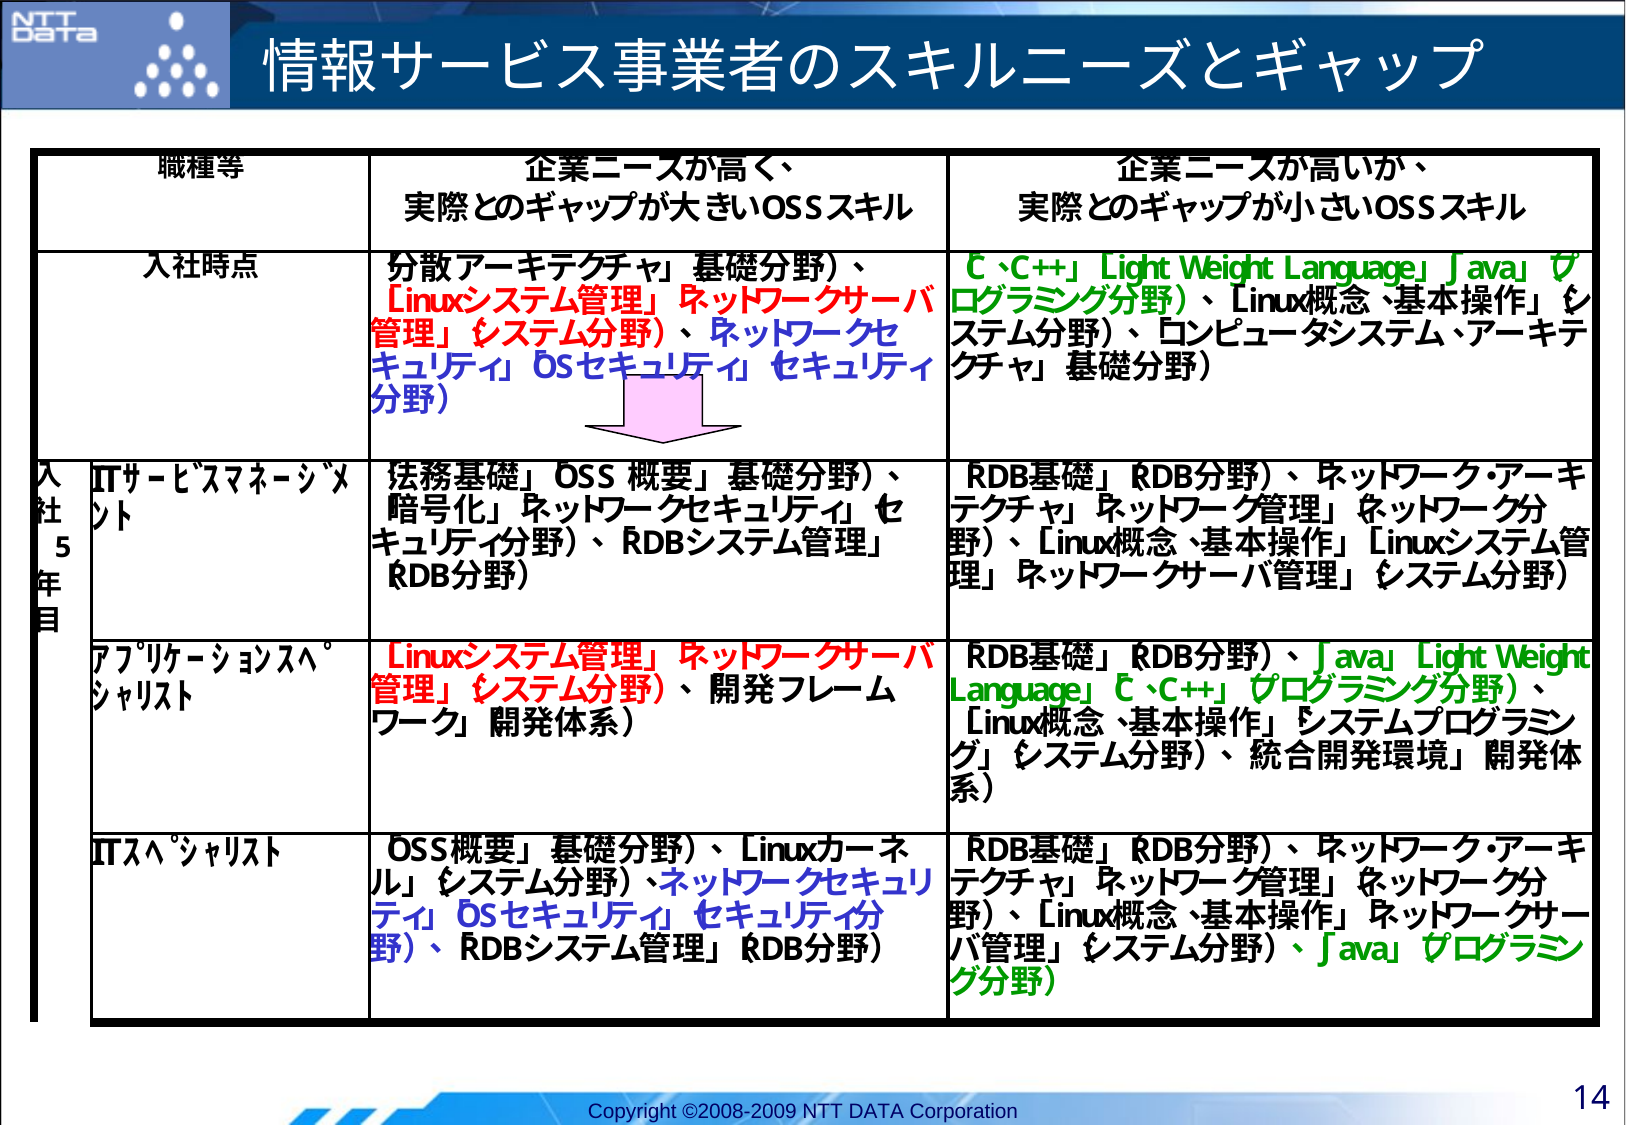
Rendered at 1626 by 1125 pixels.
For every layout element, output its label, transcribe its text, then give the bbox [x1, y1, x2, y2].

title 情報サービス事業者のスキルニーズとギャップ [246, 15, 1625, 113]
picture [0, 0, 1626, 1125]
